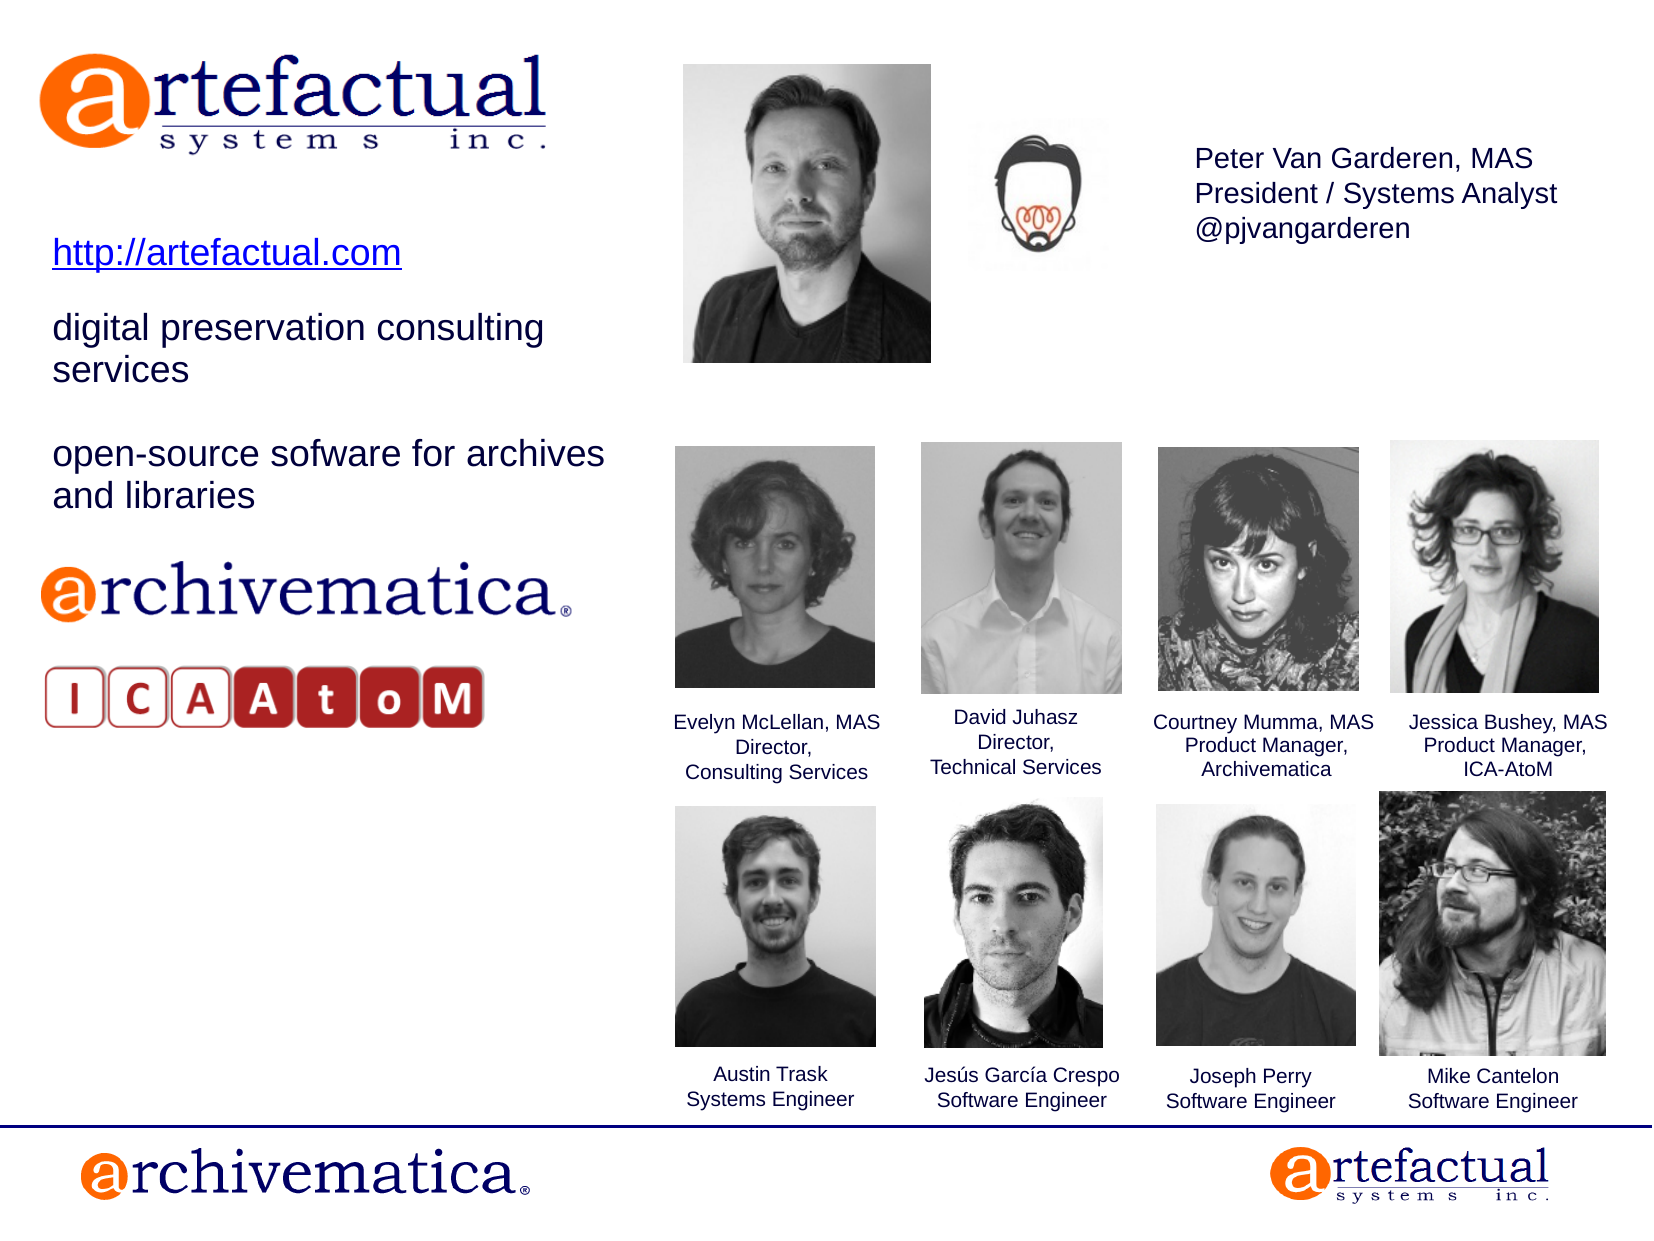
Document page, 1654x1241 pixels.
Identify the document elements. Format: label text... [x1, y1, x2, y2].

text_box Courtney Mumma, MAS Product Manager, Archivematica [1131, 703, 1402, 789]
picture [921, 442, 1122, 694]
picture [675, 446, 875, 688]
picture [675, 806, 876, 1048]
text_box David Juhasz Director, Technical Services [906, 696, 1126, 762]
picture [41, 544, 574, 642]
picture [924, 797, 1103, 1048]
text_box Jesús García Crespo Software Engineer [899, 1053, 1145, 1120]
picture [683, 64, 931, 363]
picture [37, 660, 489, 732]
text_box Austin Trask Systems Engineer [662, 1053, 879, 1119]
text_box Jessica Bushey, MAS Product Manager, ICA-AtoM [1402, 703, 1632, 789]
picture [968, 118, 1109, 271]
picture [1390, 440, 1599, 693]
text_box Peter Van Garderen, MAS President / Systems Analyst @pjvangarderen [1179, 131, 1401, 191]
picture [1158, 447, 1359, 691]
picture [1379, 791, 1606, 1056]
picture [81, 1133, 531, 1216]
picture [27, 40, 567, 168]
text_box http://artefactual.com digital preservation consulting services open-source sofware for archives and libraries [37, 224, 669, 590]
text_box Evelyn McLellan, MAS Director, Consulting Services [671, 700, 883, 767]
text_box Joseph Perry Software Engineer [1141, 1055, 1361, 1122]
picture [1263, 1139, 1560, 1211]
picture [1156, 804, 1356, 1046]
text_box Mike Cantelon Software Engineer [1383, 1056, 1603, 1122]
